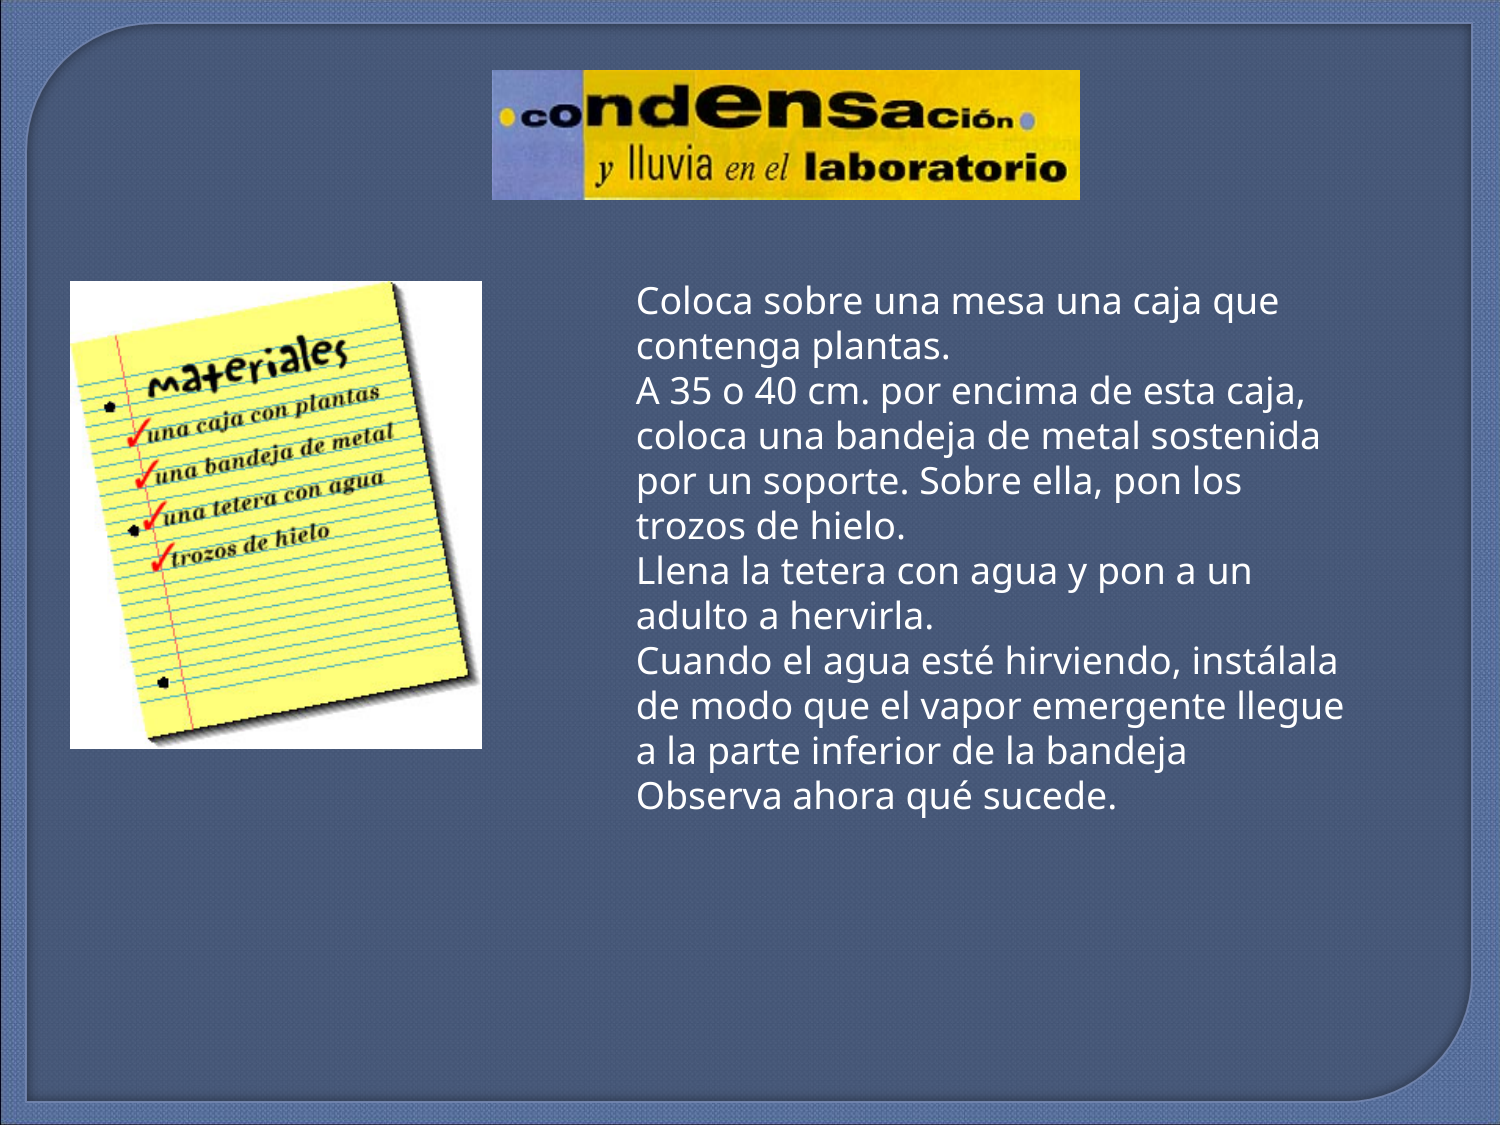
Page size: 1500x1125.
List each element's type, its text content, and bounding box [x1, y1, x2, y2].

picture [0, 0, 1500, 1125]
text_box Coloca sobre una mesa una caja que contenga plantas. A 35 o 40 cm. por encima de esta caja, coloca una bandeja de metal sostenida por un soporte. Sobre ella, pon los trozos de hielo. Llena la tetera con agua y pon a un adulto a hervirla. Cuando el agua esté hirviendo, instálala de modo que el vapor emergente llegue a la parte inferior de la bandeja Observa ahora qué sucede. [621, 269, 1372, 825]
